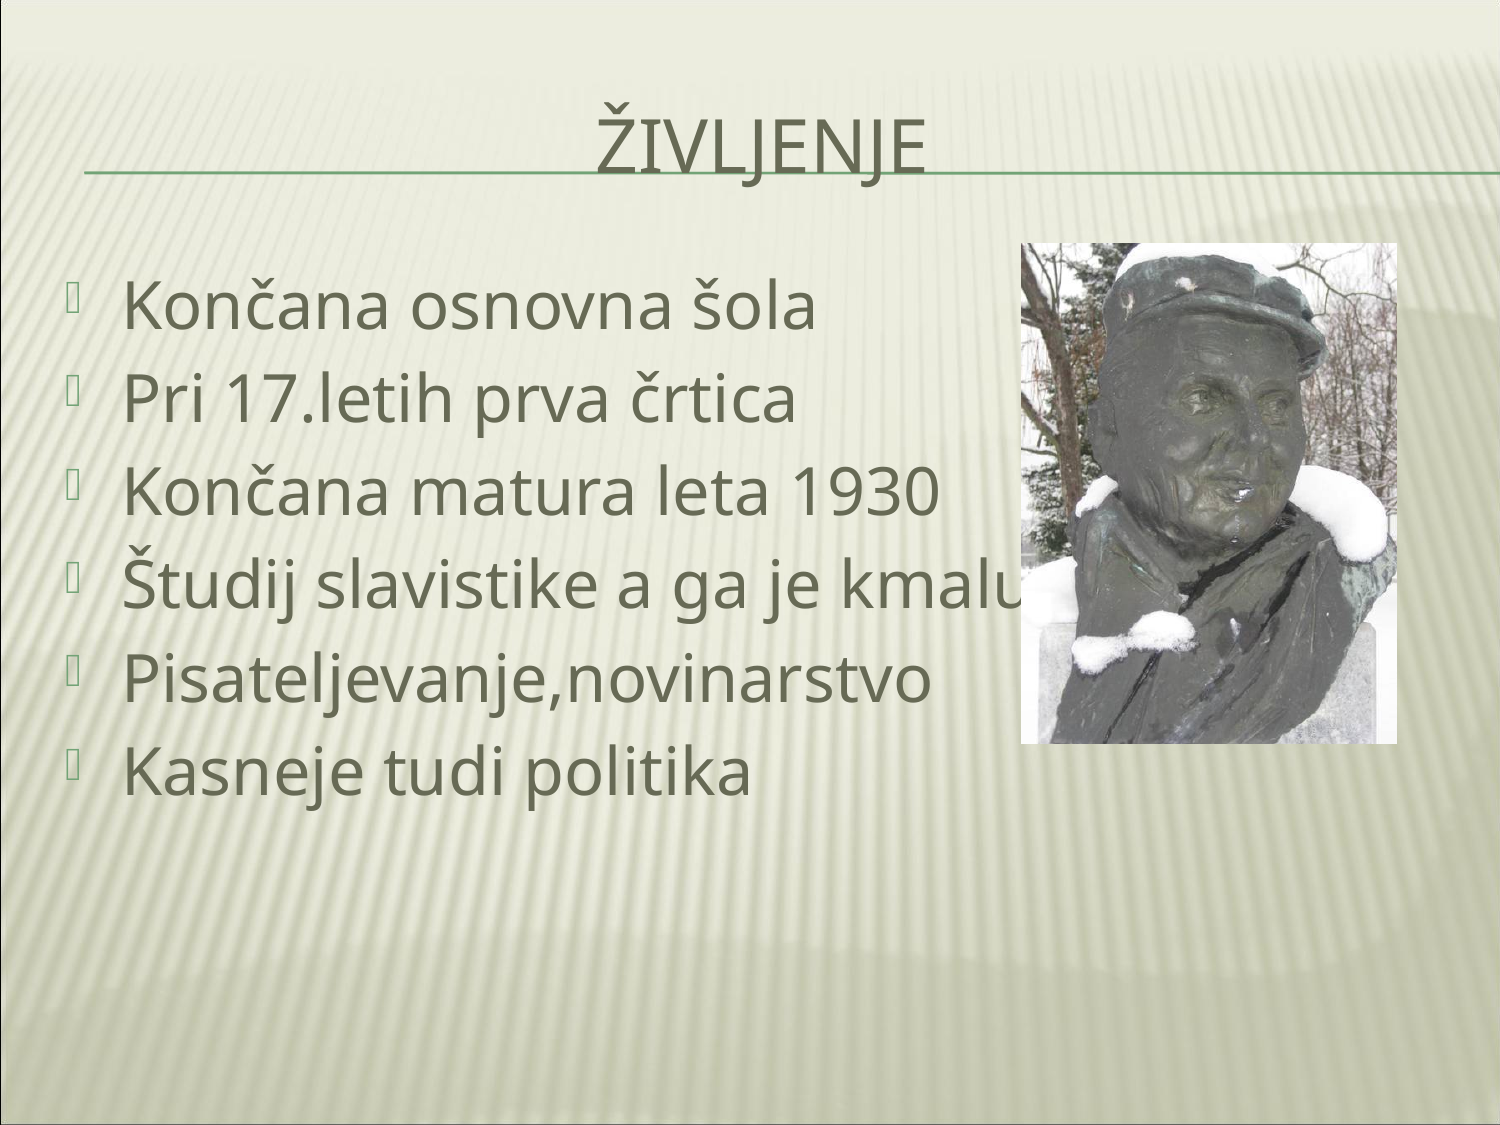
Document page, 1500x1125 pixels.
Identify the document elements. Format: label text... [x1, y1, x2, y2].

list Končana osnovna šola Pri 17.letih prva črtica Končana matura leta 1930 Študij slavistike a ga je kmalu opustil Pisateljevanje,novinarstvo Kasneje tudi politika [50, 254, 1475, 998]
picture [0, 0, 1500, 1125]
title Življenje [50, 75, 1475, 213]
